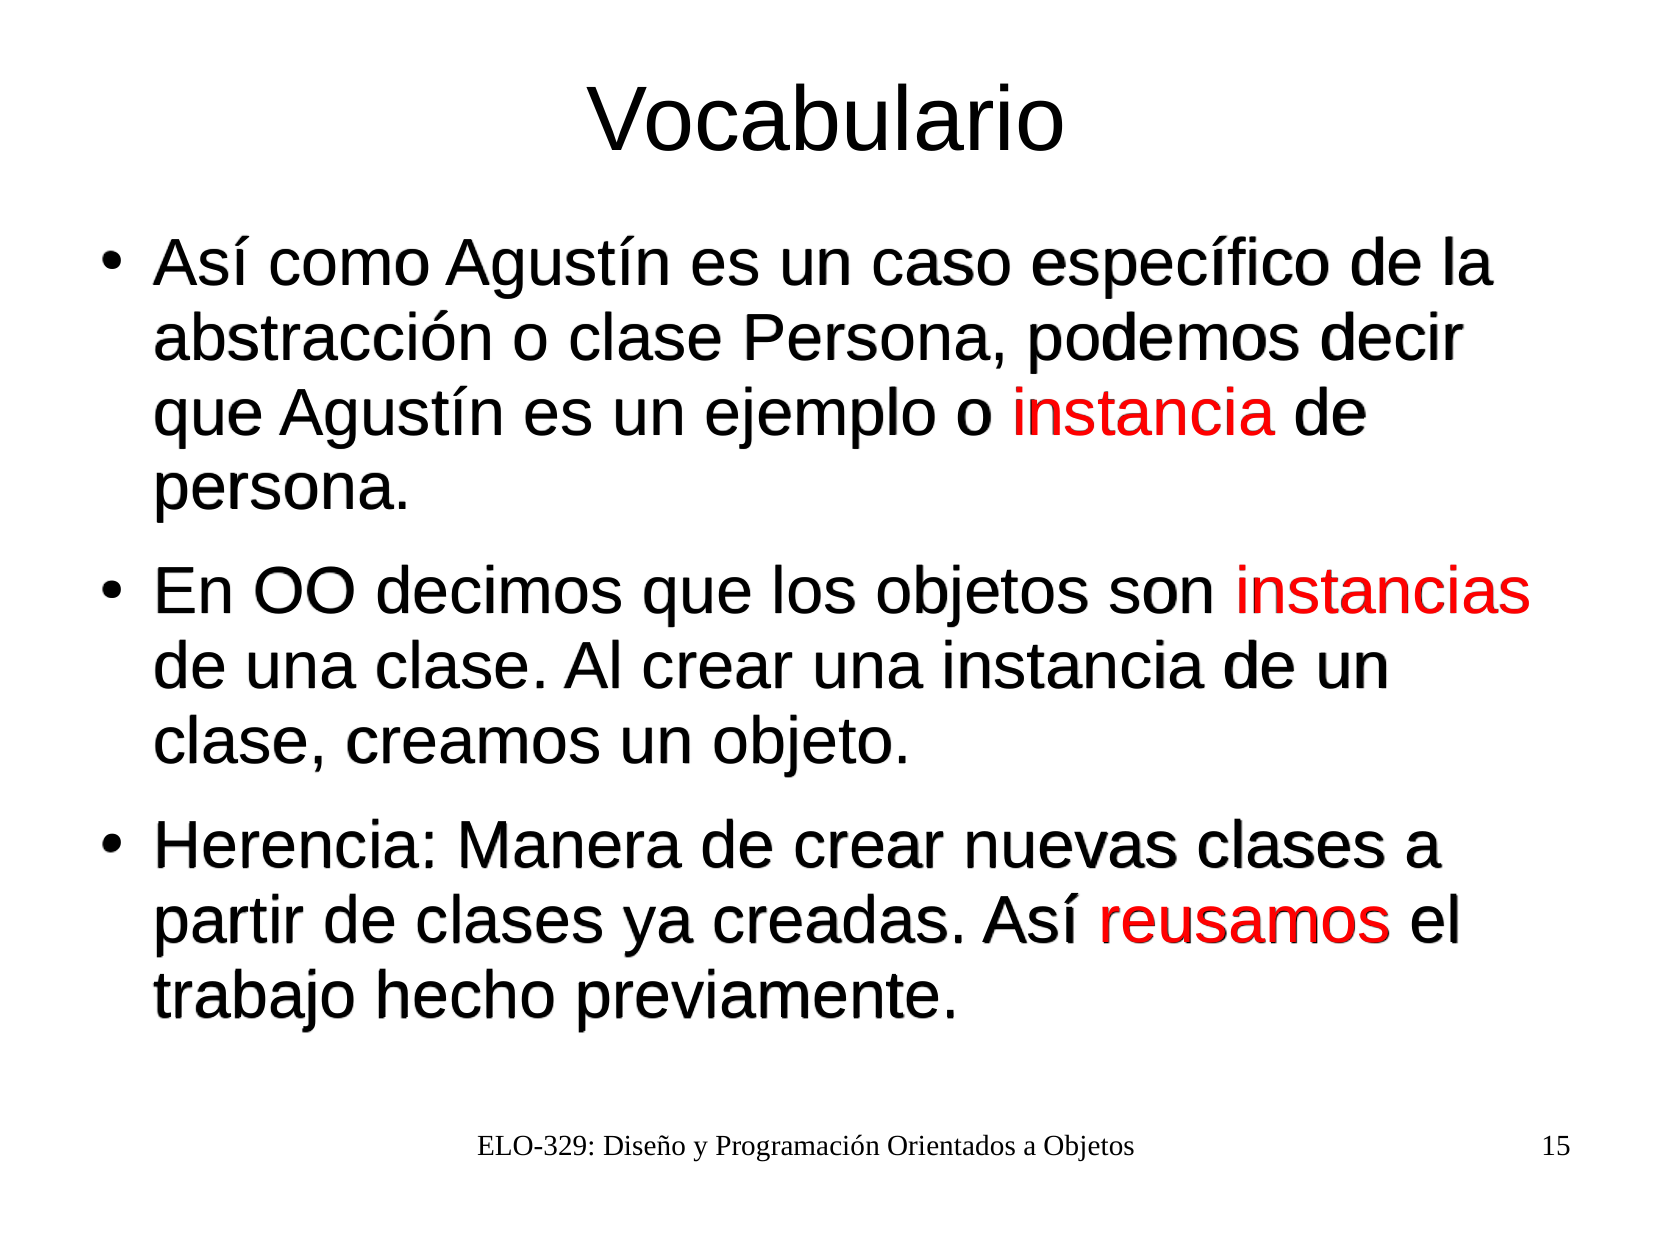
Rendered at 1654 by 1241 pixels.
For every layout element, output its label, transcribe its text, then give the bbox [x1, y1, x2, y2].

title Vocabulario [82, 49, 1571, 188]
list Así como Agustín es un caso específico de la abstracción o clase Persona, podemos decir que Agustín es un ejemplo o instancia de persona. En OO decimos que los objetos son instancias de una clase. Al crear una instancia de un clase, creamos un objeto. Herencia: Manera de crear nuevas clases a partir de clases ya creadas. Así reusamos el trabajo hecho previamente. [82, 225, 1571, 1044]
